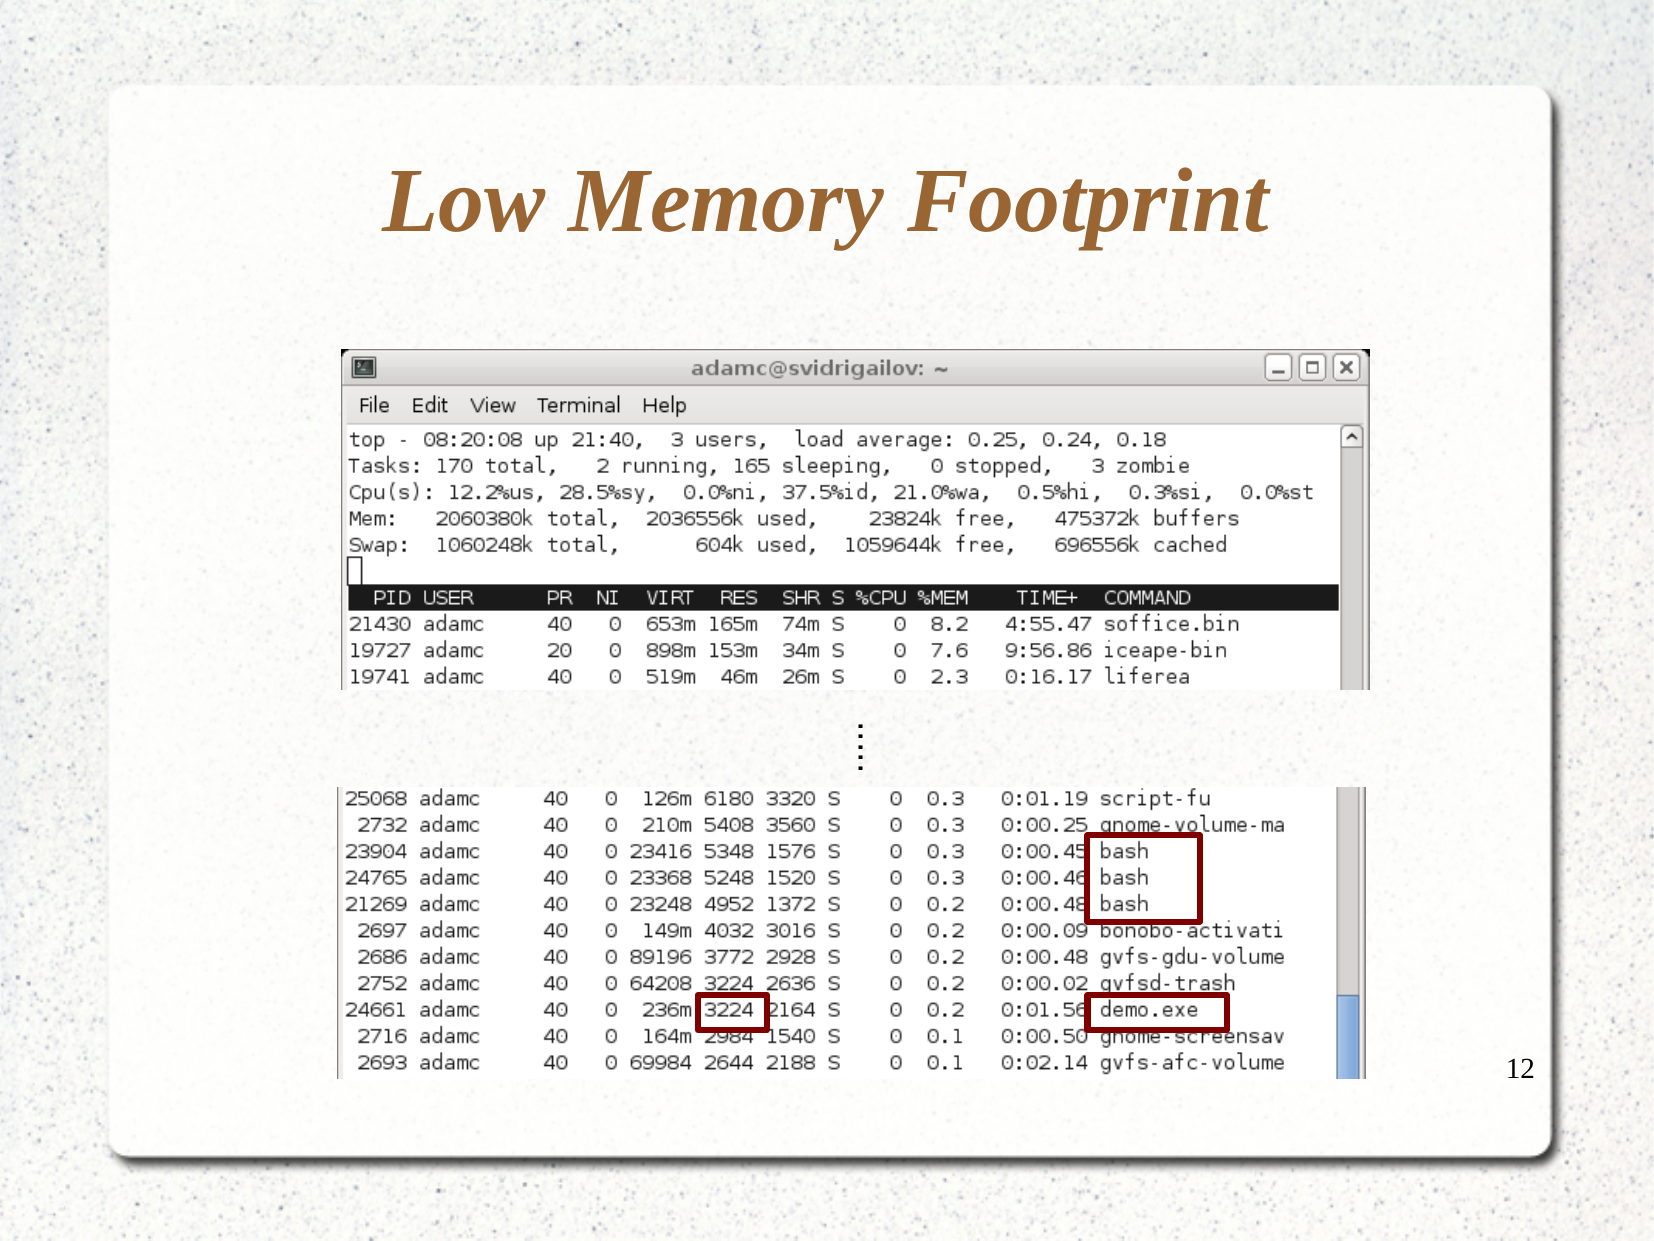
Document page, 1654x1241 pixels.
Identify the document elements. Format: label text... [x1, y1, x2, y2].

picture [0, 0, 1654, 1241]
text_box ..... [838, 706, 901, 810]
title Low Memory Footprint [118, 104, 1536, 297]
